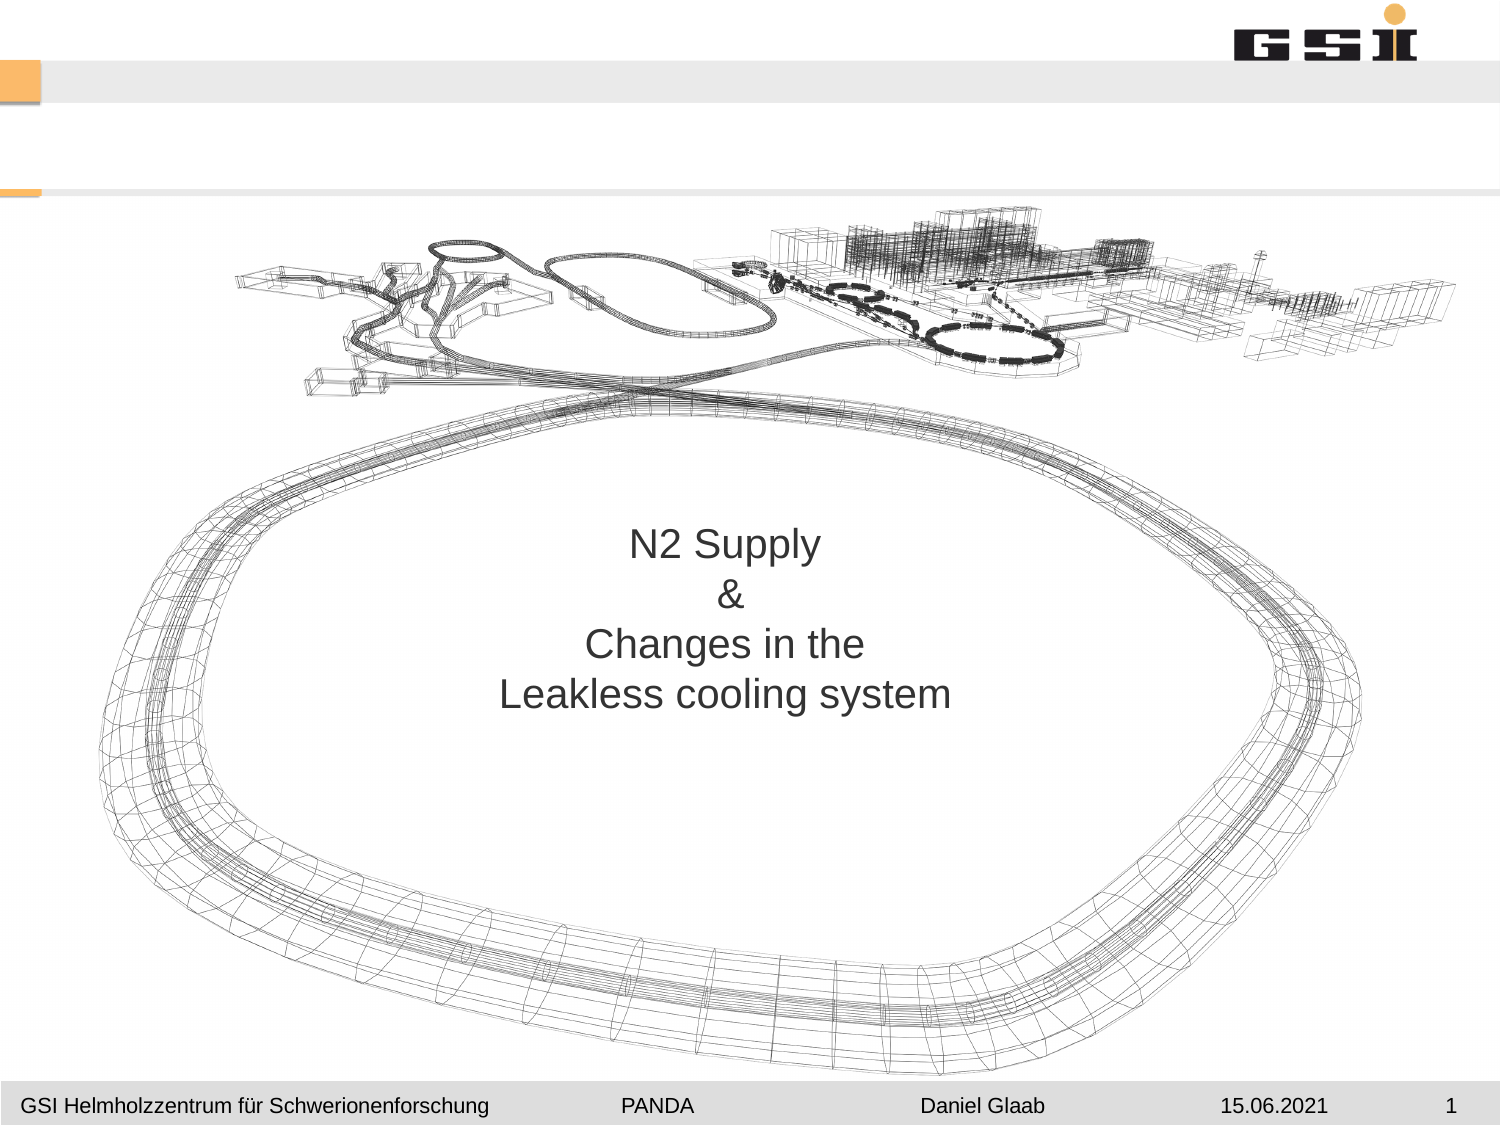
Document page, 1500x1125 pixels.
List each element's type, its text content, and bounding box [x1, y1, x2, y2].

text_box [0, 1080, 1500, 1125]
text_box N2 Supply & Changes in the Leakless cooling system [188, 696, 1273, 825]
picture [0, 197, 1500, 1080]
picture [0, 1, 1500, 189]
text_box GSI Helmholzzentrum für Schwerionenforschung PANDA Daniel Glaab 15.06.2021 1 [5, 1086, 1491, 1125]
